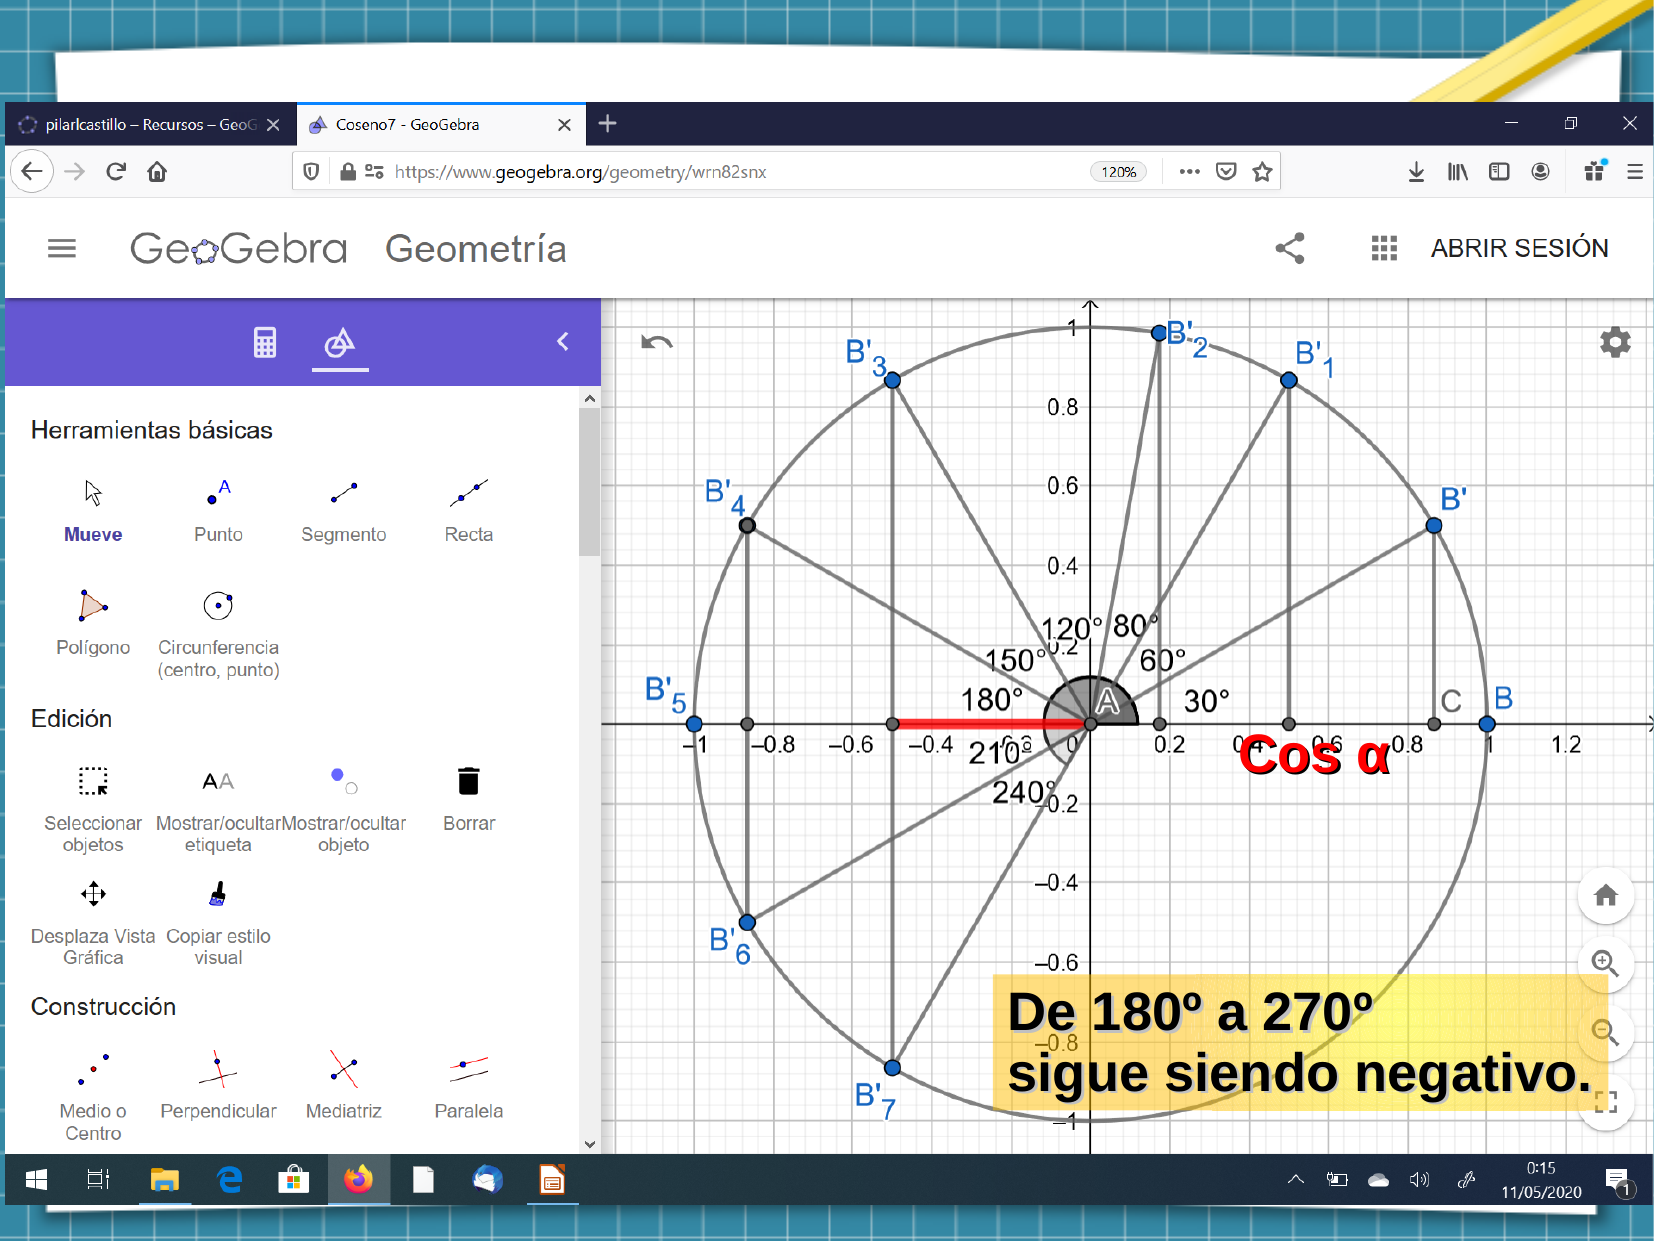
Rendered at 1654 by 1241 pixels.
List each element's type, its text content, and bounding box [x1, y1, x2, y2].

picture [0, 0, 1654, 1241]
text_box Cos α [1223, 715, 1406, 852]
text_box De 180º a 270º sigue siendo negativo. [992, 974, 1609, 1111]
